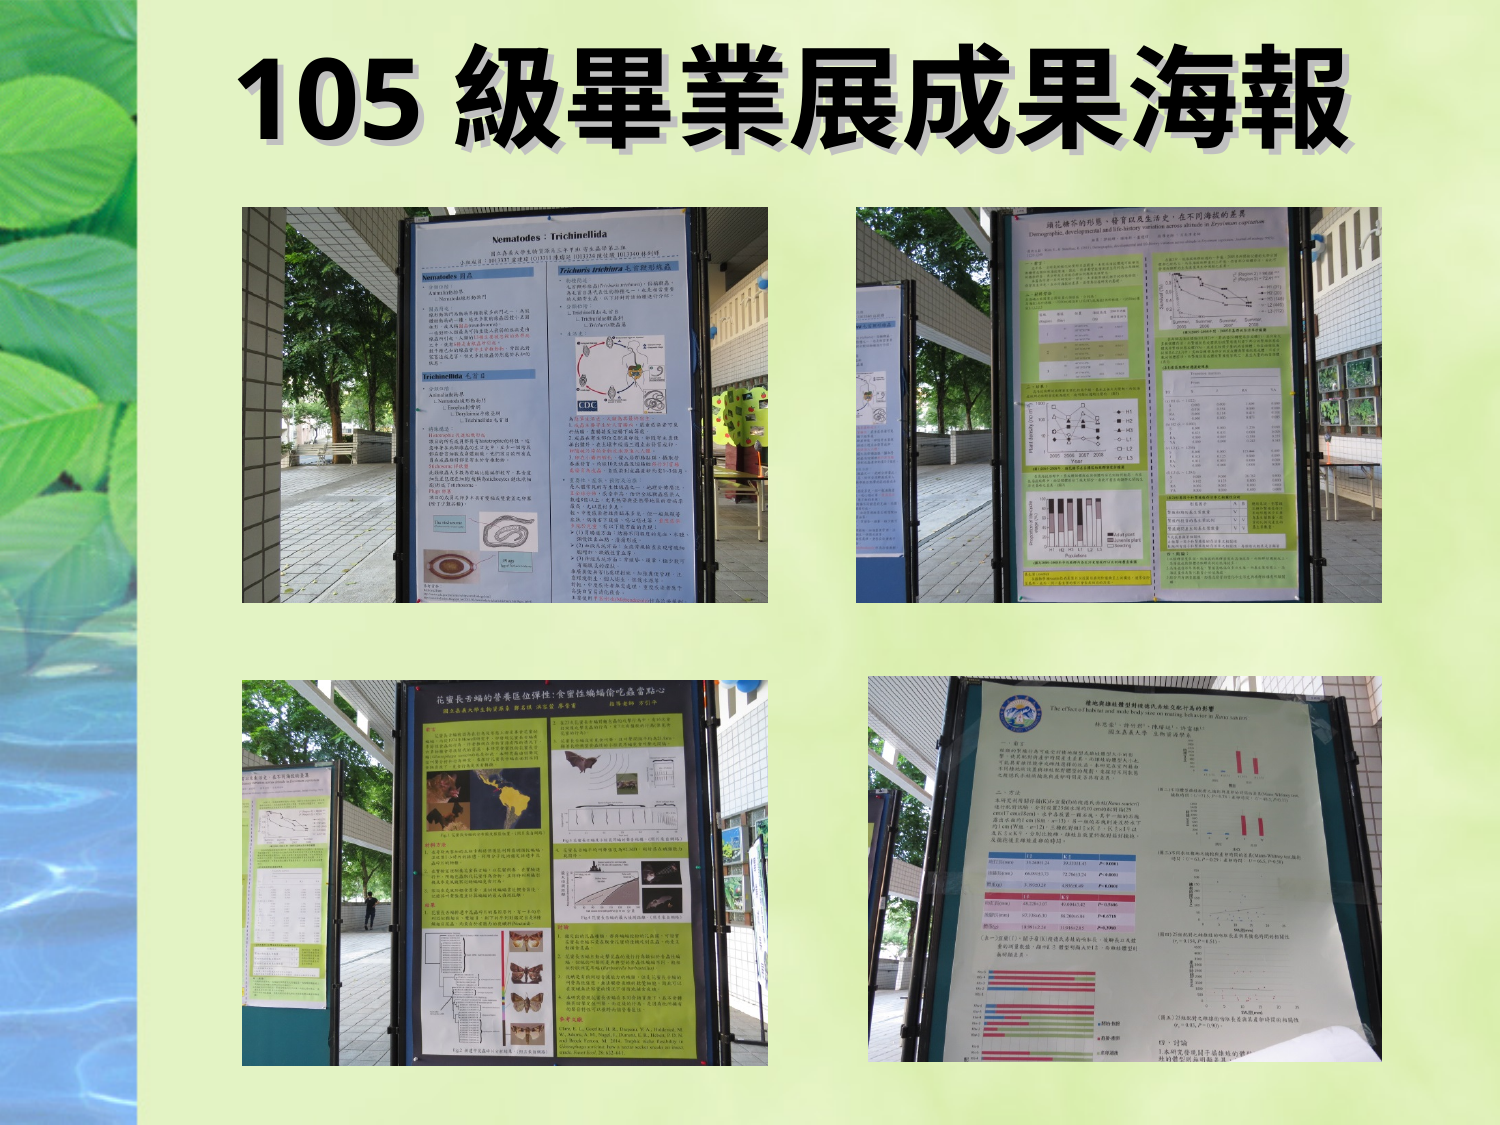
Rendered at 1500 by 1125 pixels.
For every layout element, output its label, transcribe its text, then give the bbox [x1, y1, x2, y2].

picture [856, 208, 1382, 603]
picture [242, 680, 768, 1066]
picture [868, 676, 1382, 1062]
picture [242, 208, 768, 603]
text_box 105級畢業展成果海報 [183, 19, 1400, 169]
